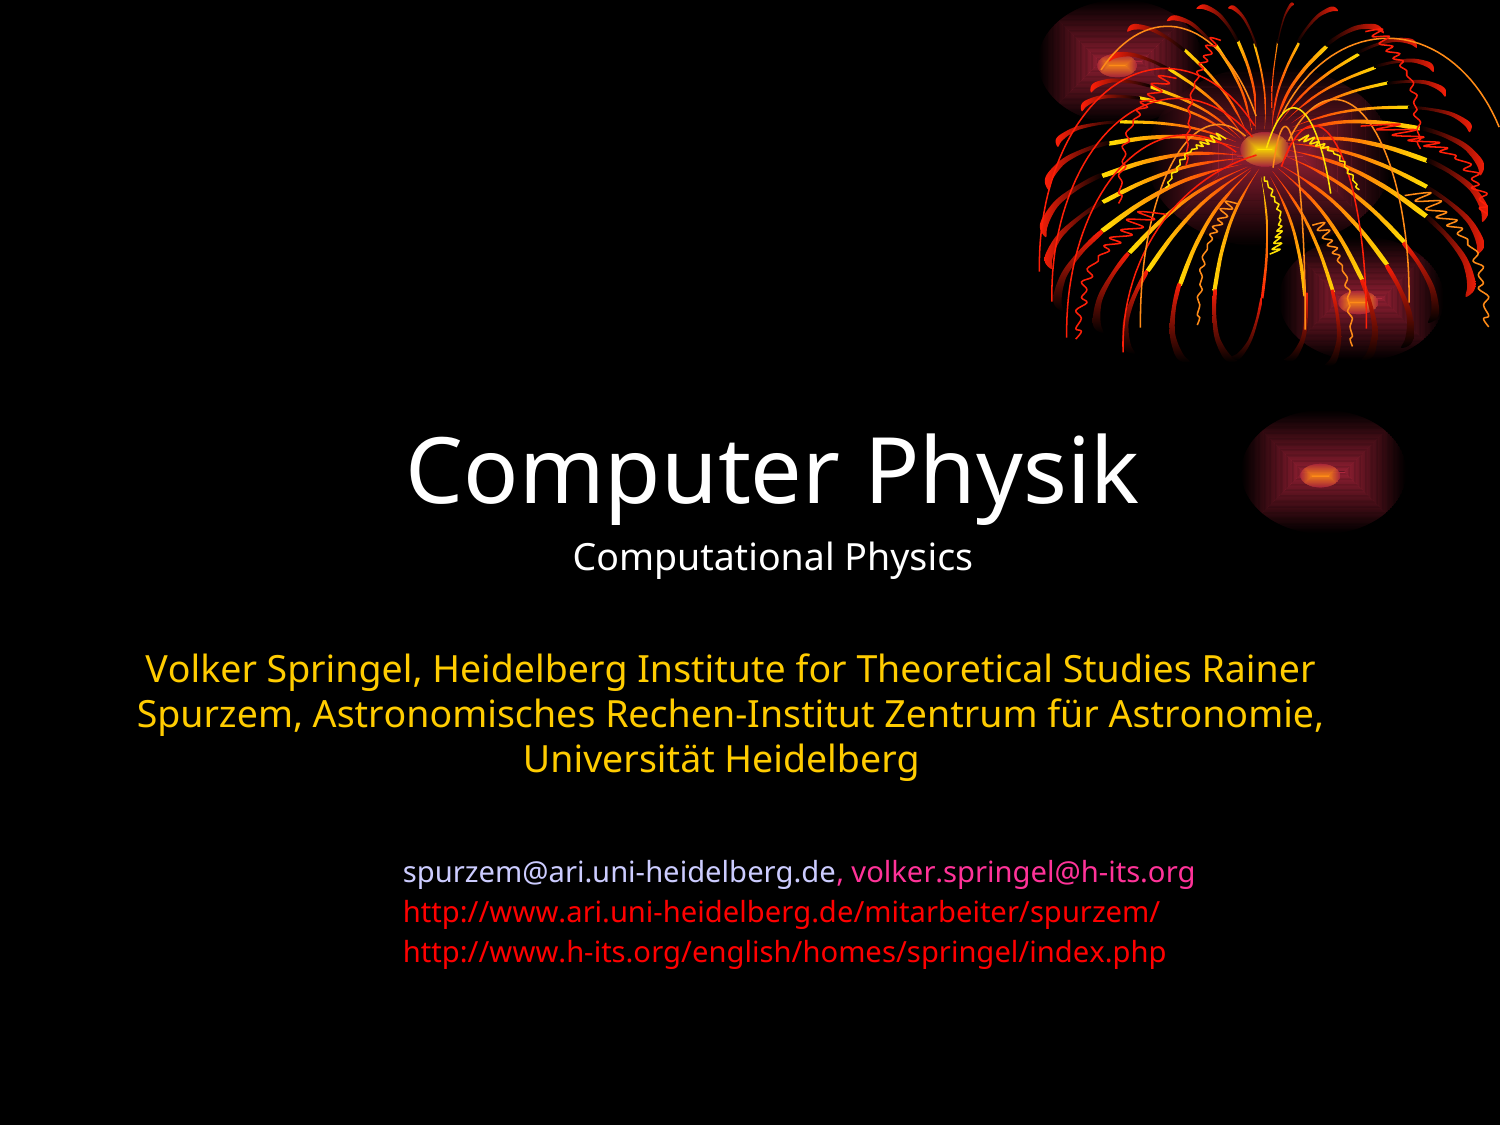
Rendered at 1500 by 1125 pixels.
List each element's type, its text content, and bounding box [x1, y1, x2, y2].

text_box Volker Springel, Heidelberg Institute for Theoretical Studies Rainer Spurzem, Astronomisches Rechen-Institut Zentrum für Astronomie, Universität Heidelberg [74, 637, 1388, 788]
title Computer Physik Computational Physics [135, 373, 1411, 614]
text_box spurzem@ari.uni-heidelberg.de, volker.springel@h-its.org http://www.ari.uni-heidelberg.de/mitarbeiter/spurzem/ http://www.h-its.org/english/homes/springel/index.php [388, 846, 1211, 1011]
